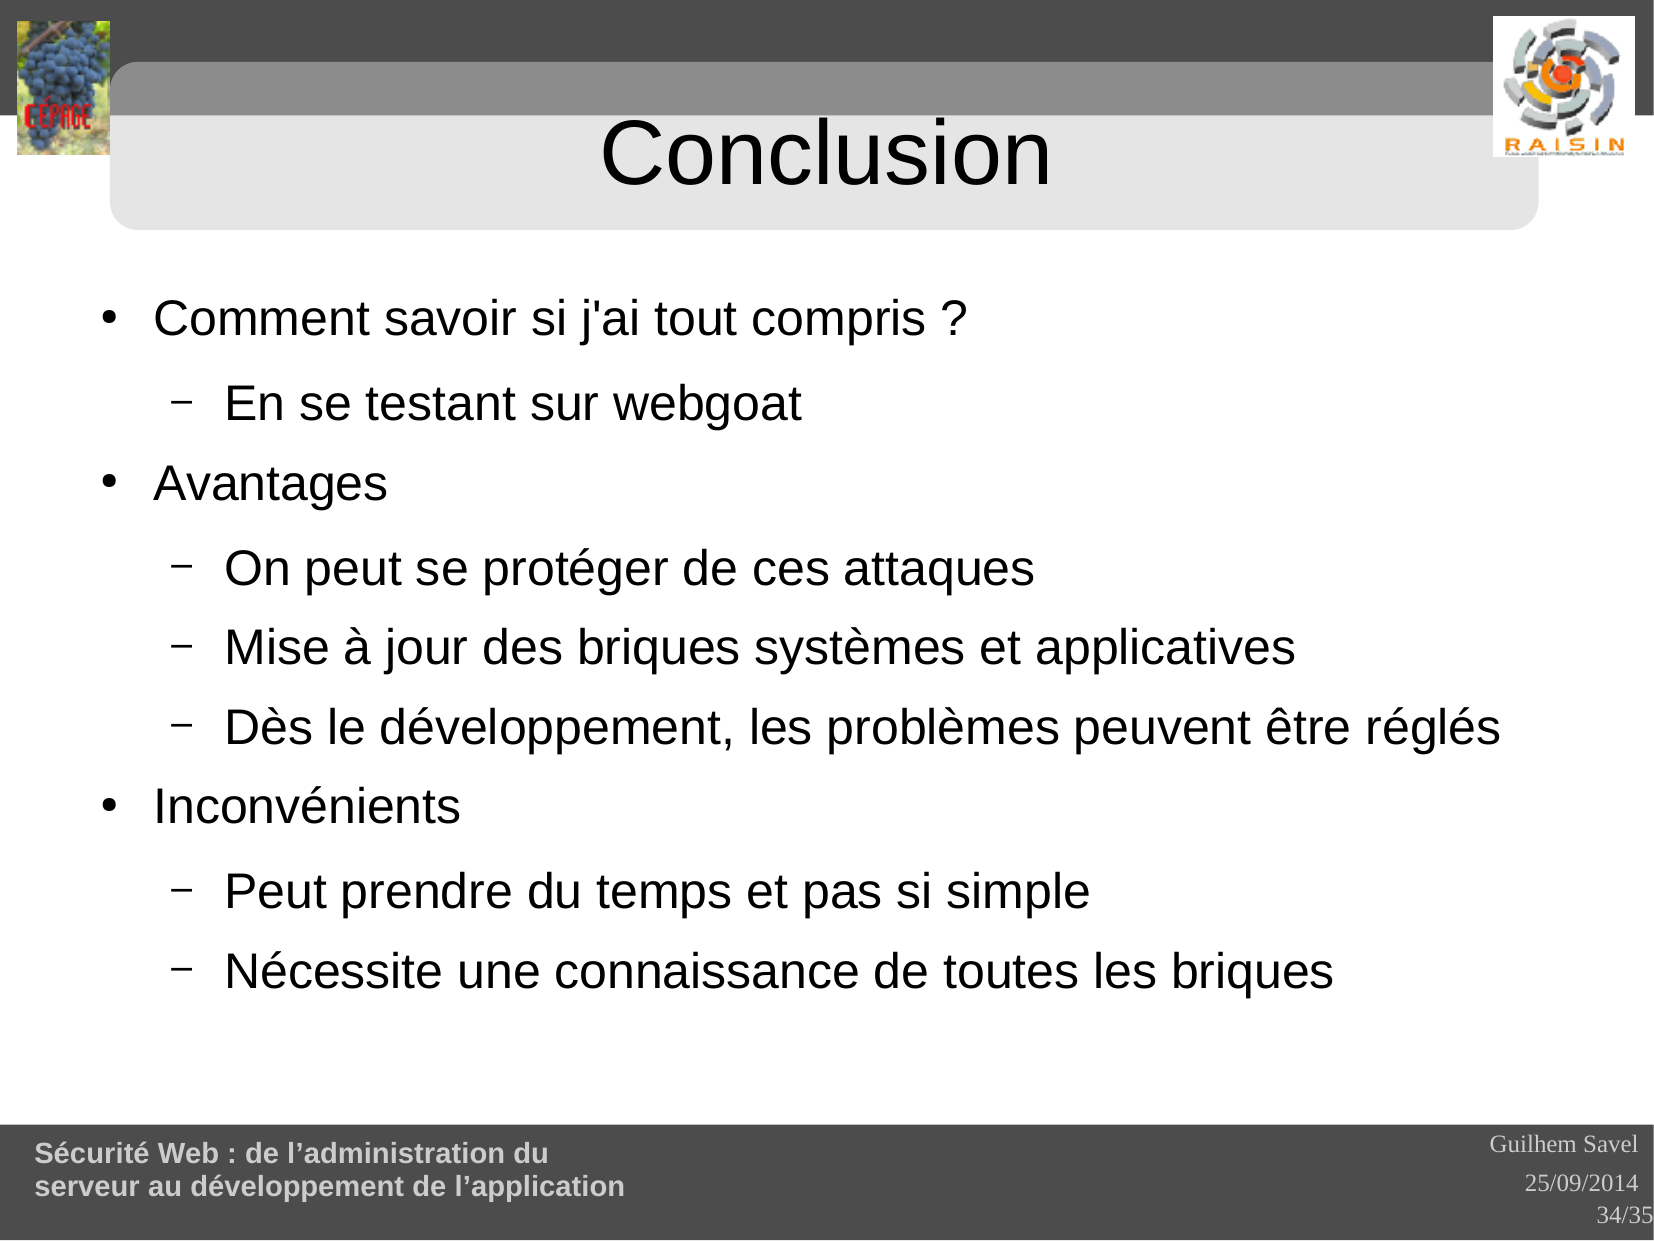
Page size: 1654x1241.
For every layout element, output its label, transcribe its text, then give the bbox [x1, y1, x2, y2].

title Conclusion [82, 49, 1571, 257]
picture [1493, 16, 1635, 157]
list Comment savoir si j'ai tout compris ? En se testant sur webgoat Avantages On peut se protéger de ces attaques Mise à jour des briques systèmes et applicatives Dès le développement, les problèmes peuvent être réglés Inconvénients Peut prendre du temps et pas si simple Nécessite une connaissance de toutes les briques [82, 290, 1571, 1010]
picture [17, 21, 110, 155]
